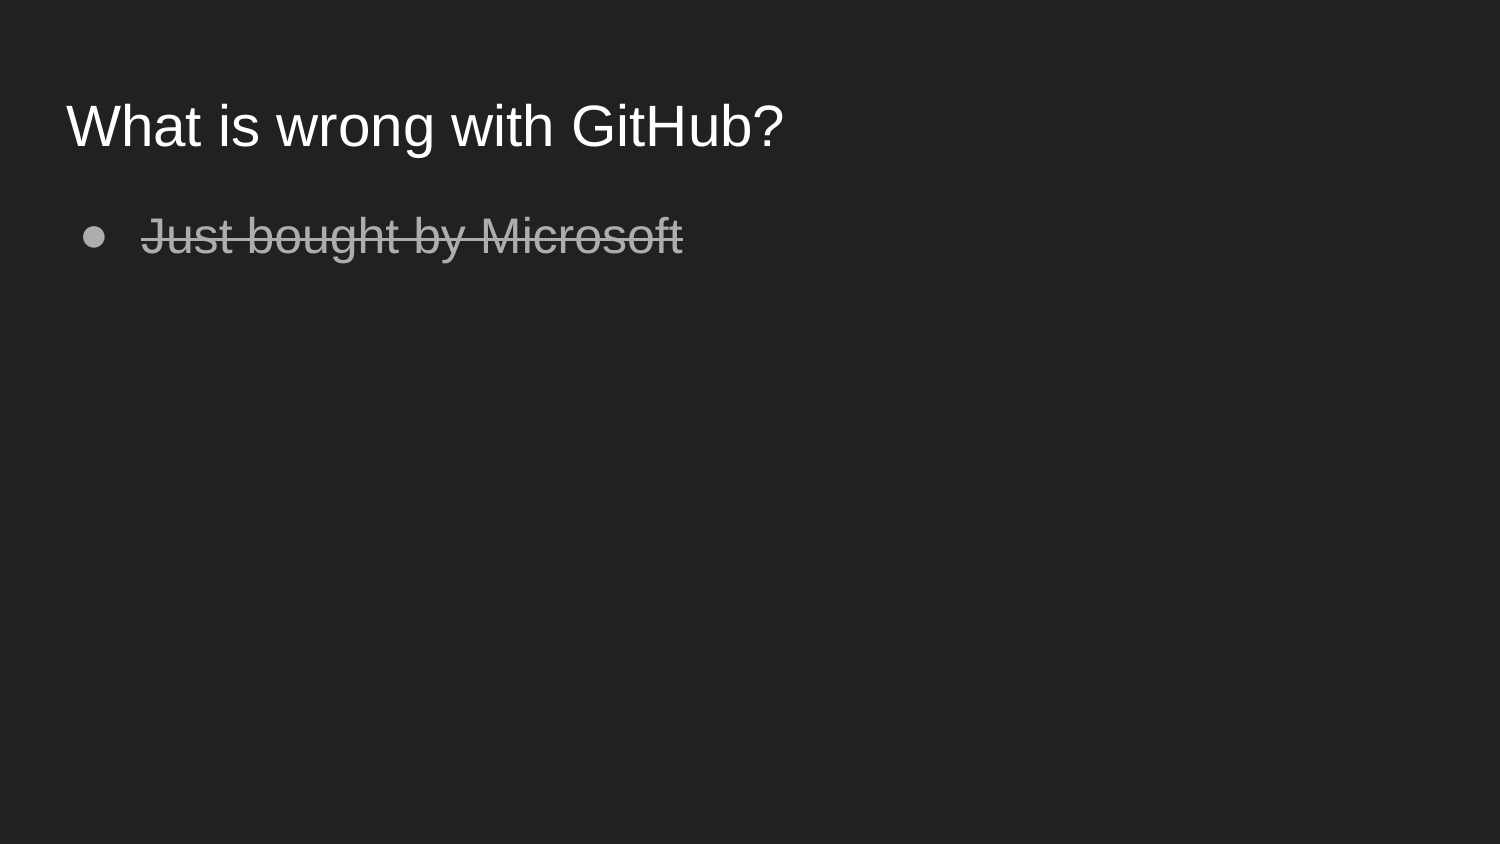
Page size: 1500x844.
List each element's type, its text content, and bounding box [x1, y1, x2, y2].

title What is wrong with GitHub? [51, 72, 1449, 167]
list Just bought by Microsoft [51, 189, 1449, 750]
